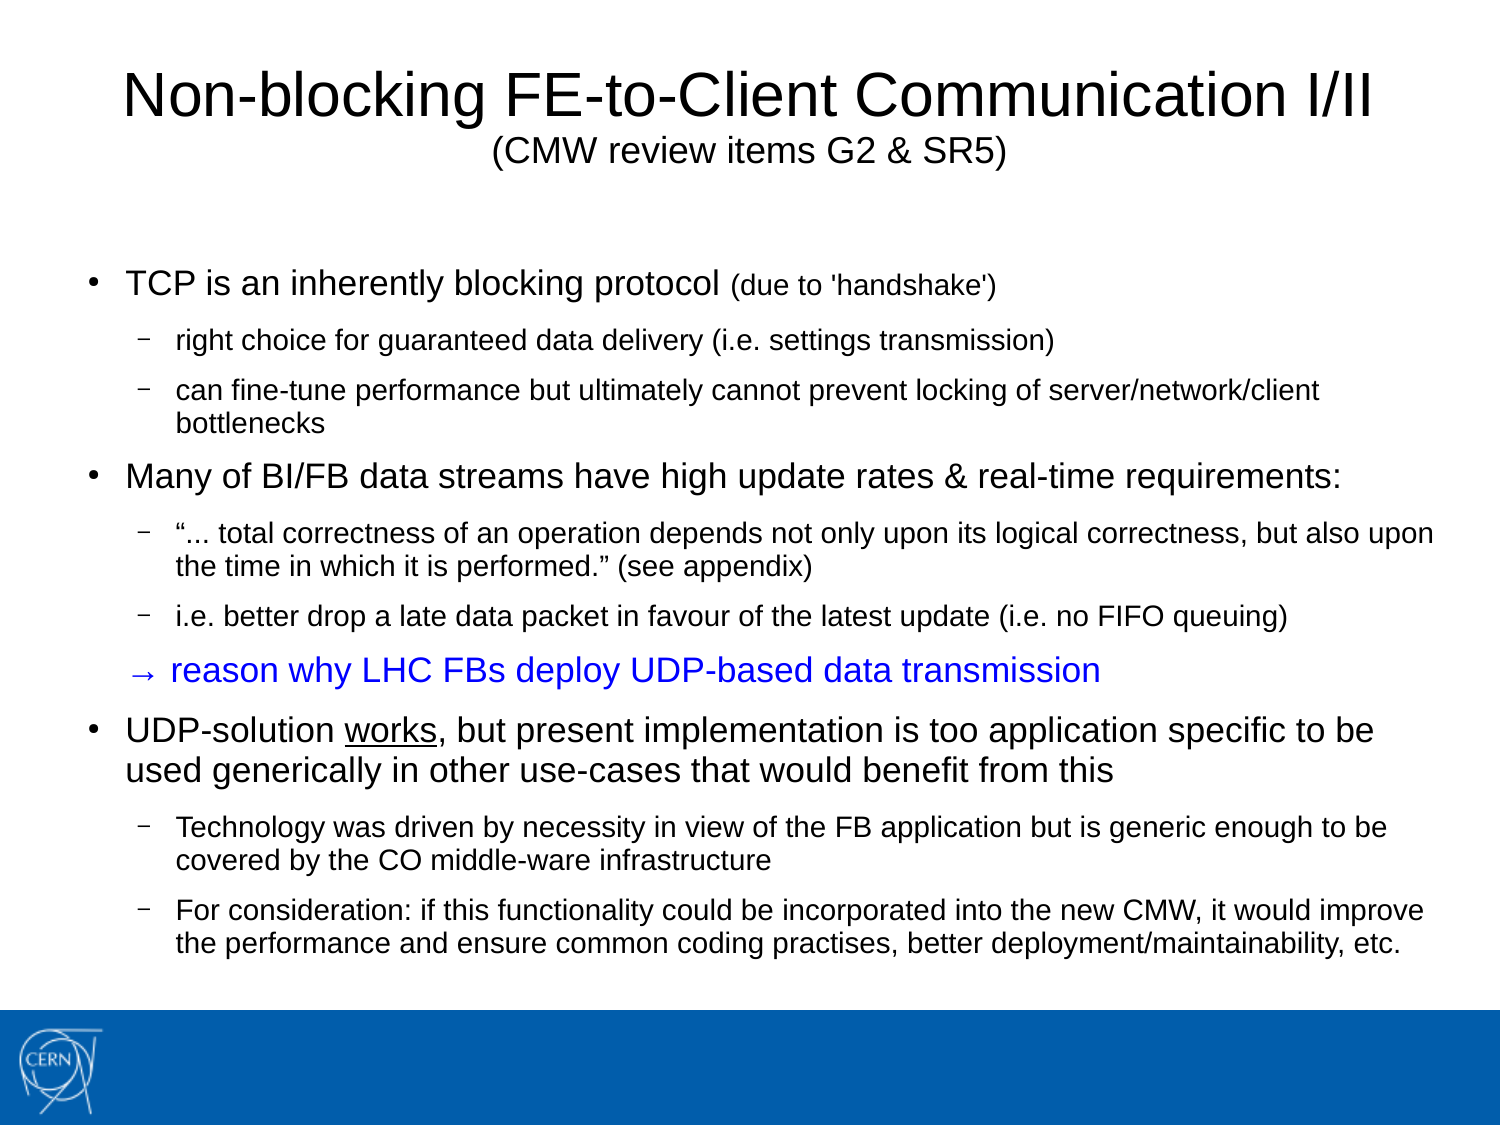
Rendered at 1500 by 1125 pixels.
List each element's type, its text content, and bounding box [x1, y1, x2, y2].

title Non-blocking FE-to-Client Communication I/II (CMW review items G2 & SR5) [75, 38, 1425, 193]
list TCP is an inherently blocking protocol (due to 'handshake') right choice for guaranteed data delivery (i.e. settings transmission) can fine-tune performance but ultimately cannot prevent locking of server/network/client bottlenecks Many of BI/FB data streams have high update rates & real-time requirements: “... total correctness of an operation depends not only upon its logical correctness, but also upon the time in which it is performed.” (see appendix) i.e. better drop a late data packet in favour of the latest update (i.e. no FIFO queuing) → reason why LHC FBs deploy UDP-based data transmission UDP-solution works, but present implementation is too application specific to be used generically in other use-cases that would benefit from this Technology was driven by necessity in view of the FB application but is generic enough to be covered by the CO middle-ware infrastructure For consideration: if this functionality could be incorporated into the new CMW, it would improve the performance and ensure common coding practises, better deployment/maintainability, etc. [75, 263, 1439, 978]
